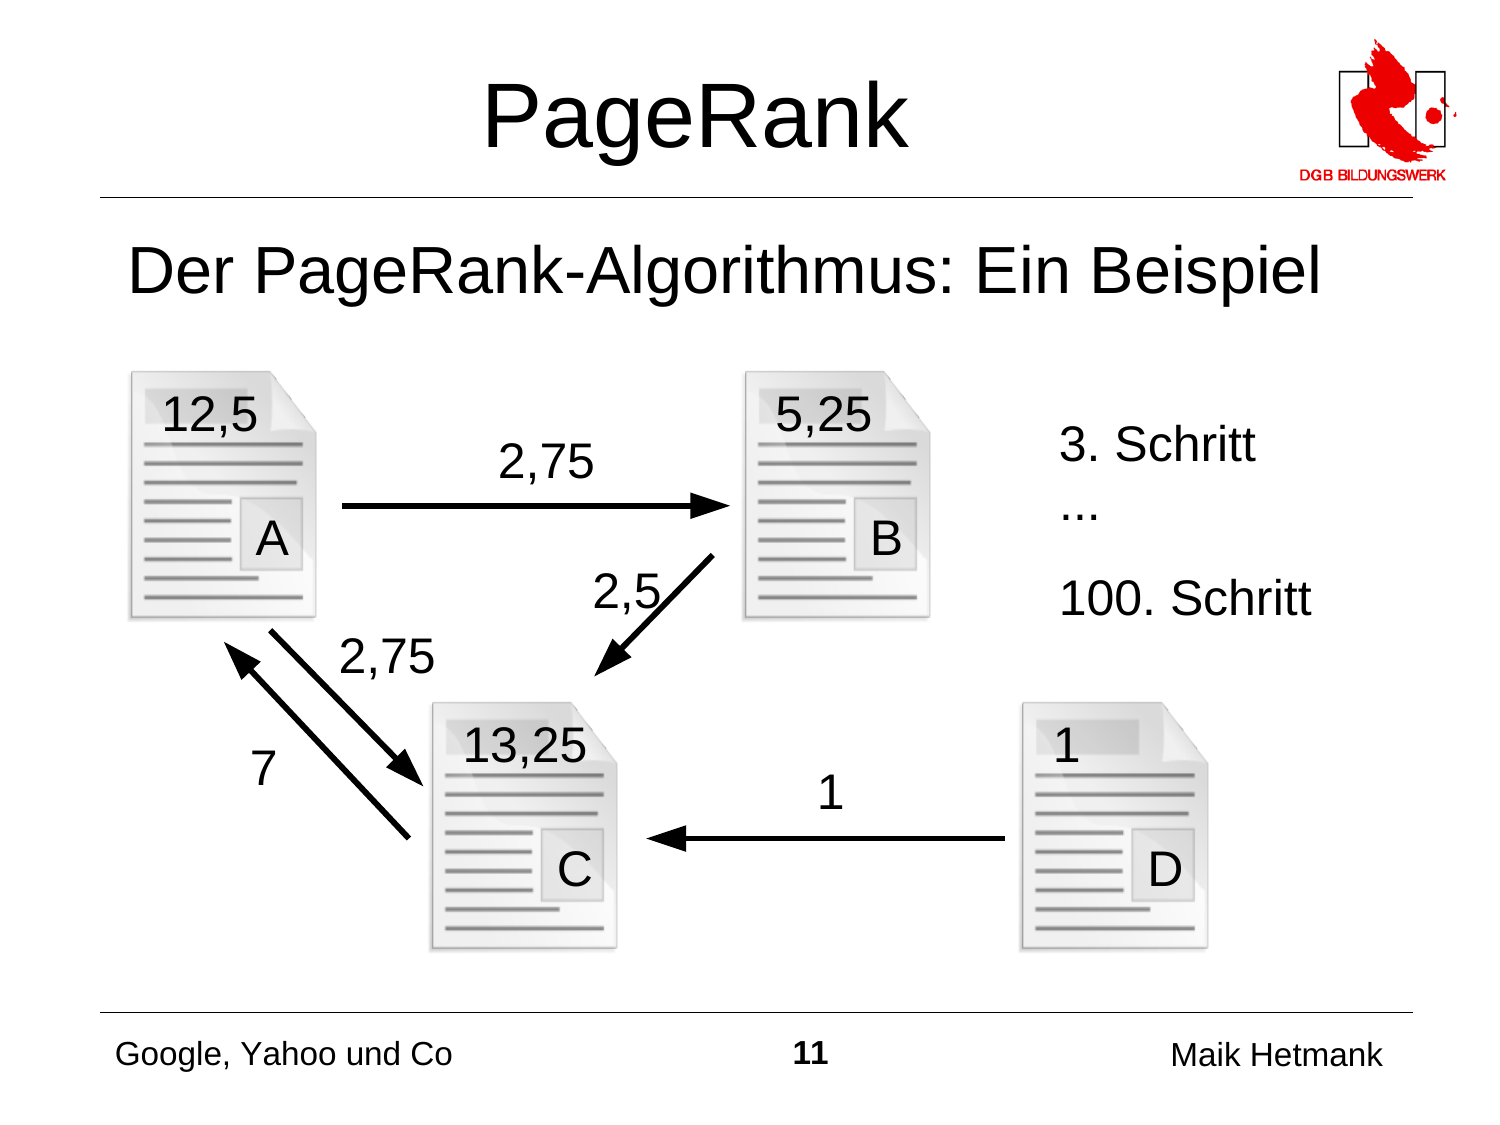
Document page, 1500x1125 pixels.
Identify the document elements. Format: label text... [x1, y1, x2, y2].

list Der PageRank-Algorithmus: Ein Beispiel [112, 224, 1426, 324]
text_box 12,5 [161, 383, 259, 440]
text_box D [1147, 838, 1184, 894]
text_box ... [1059, 472, 1375, 529]
text_box 1 [816, 761, 845, 818]
text_box B [869, 507, 904, 564]
picture [1299, 37, 1457, 181]
picture [999, 692, 1220, 959]
text_box 1 [1052, 714, 1081, 770]
text_box 3. Schritt [1059, 413, 1353, 470]
picture [409, 692, 629, 959]
text_box C [556, 838, 593, 894]
text_box 2,75 [338, 625, 436, 682]
text_box 100. Schritt [1059, 567, 1313, 624]
title PageRank [87, 49, 1305, 175]
text_box A [255, 507, 290, 564]
text_box 13,25 [462, 714, 588, 770]
text_box 2,5 [592, 560, 663, 617]
text_box 5,25 [775, 383, 873, 440]
picture [108, 361, 328, 628]
picture [722, 361, 942, 628]
text_box 2,75 [497, 430, 596, 487]
text_box 7 [249, 737, 278, 794]
